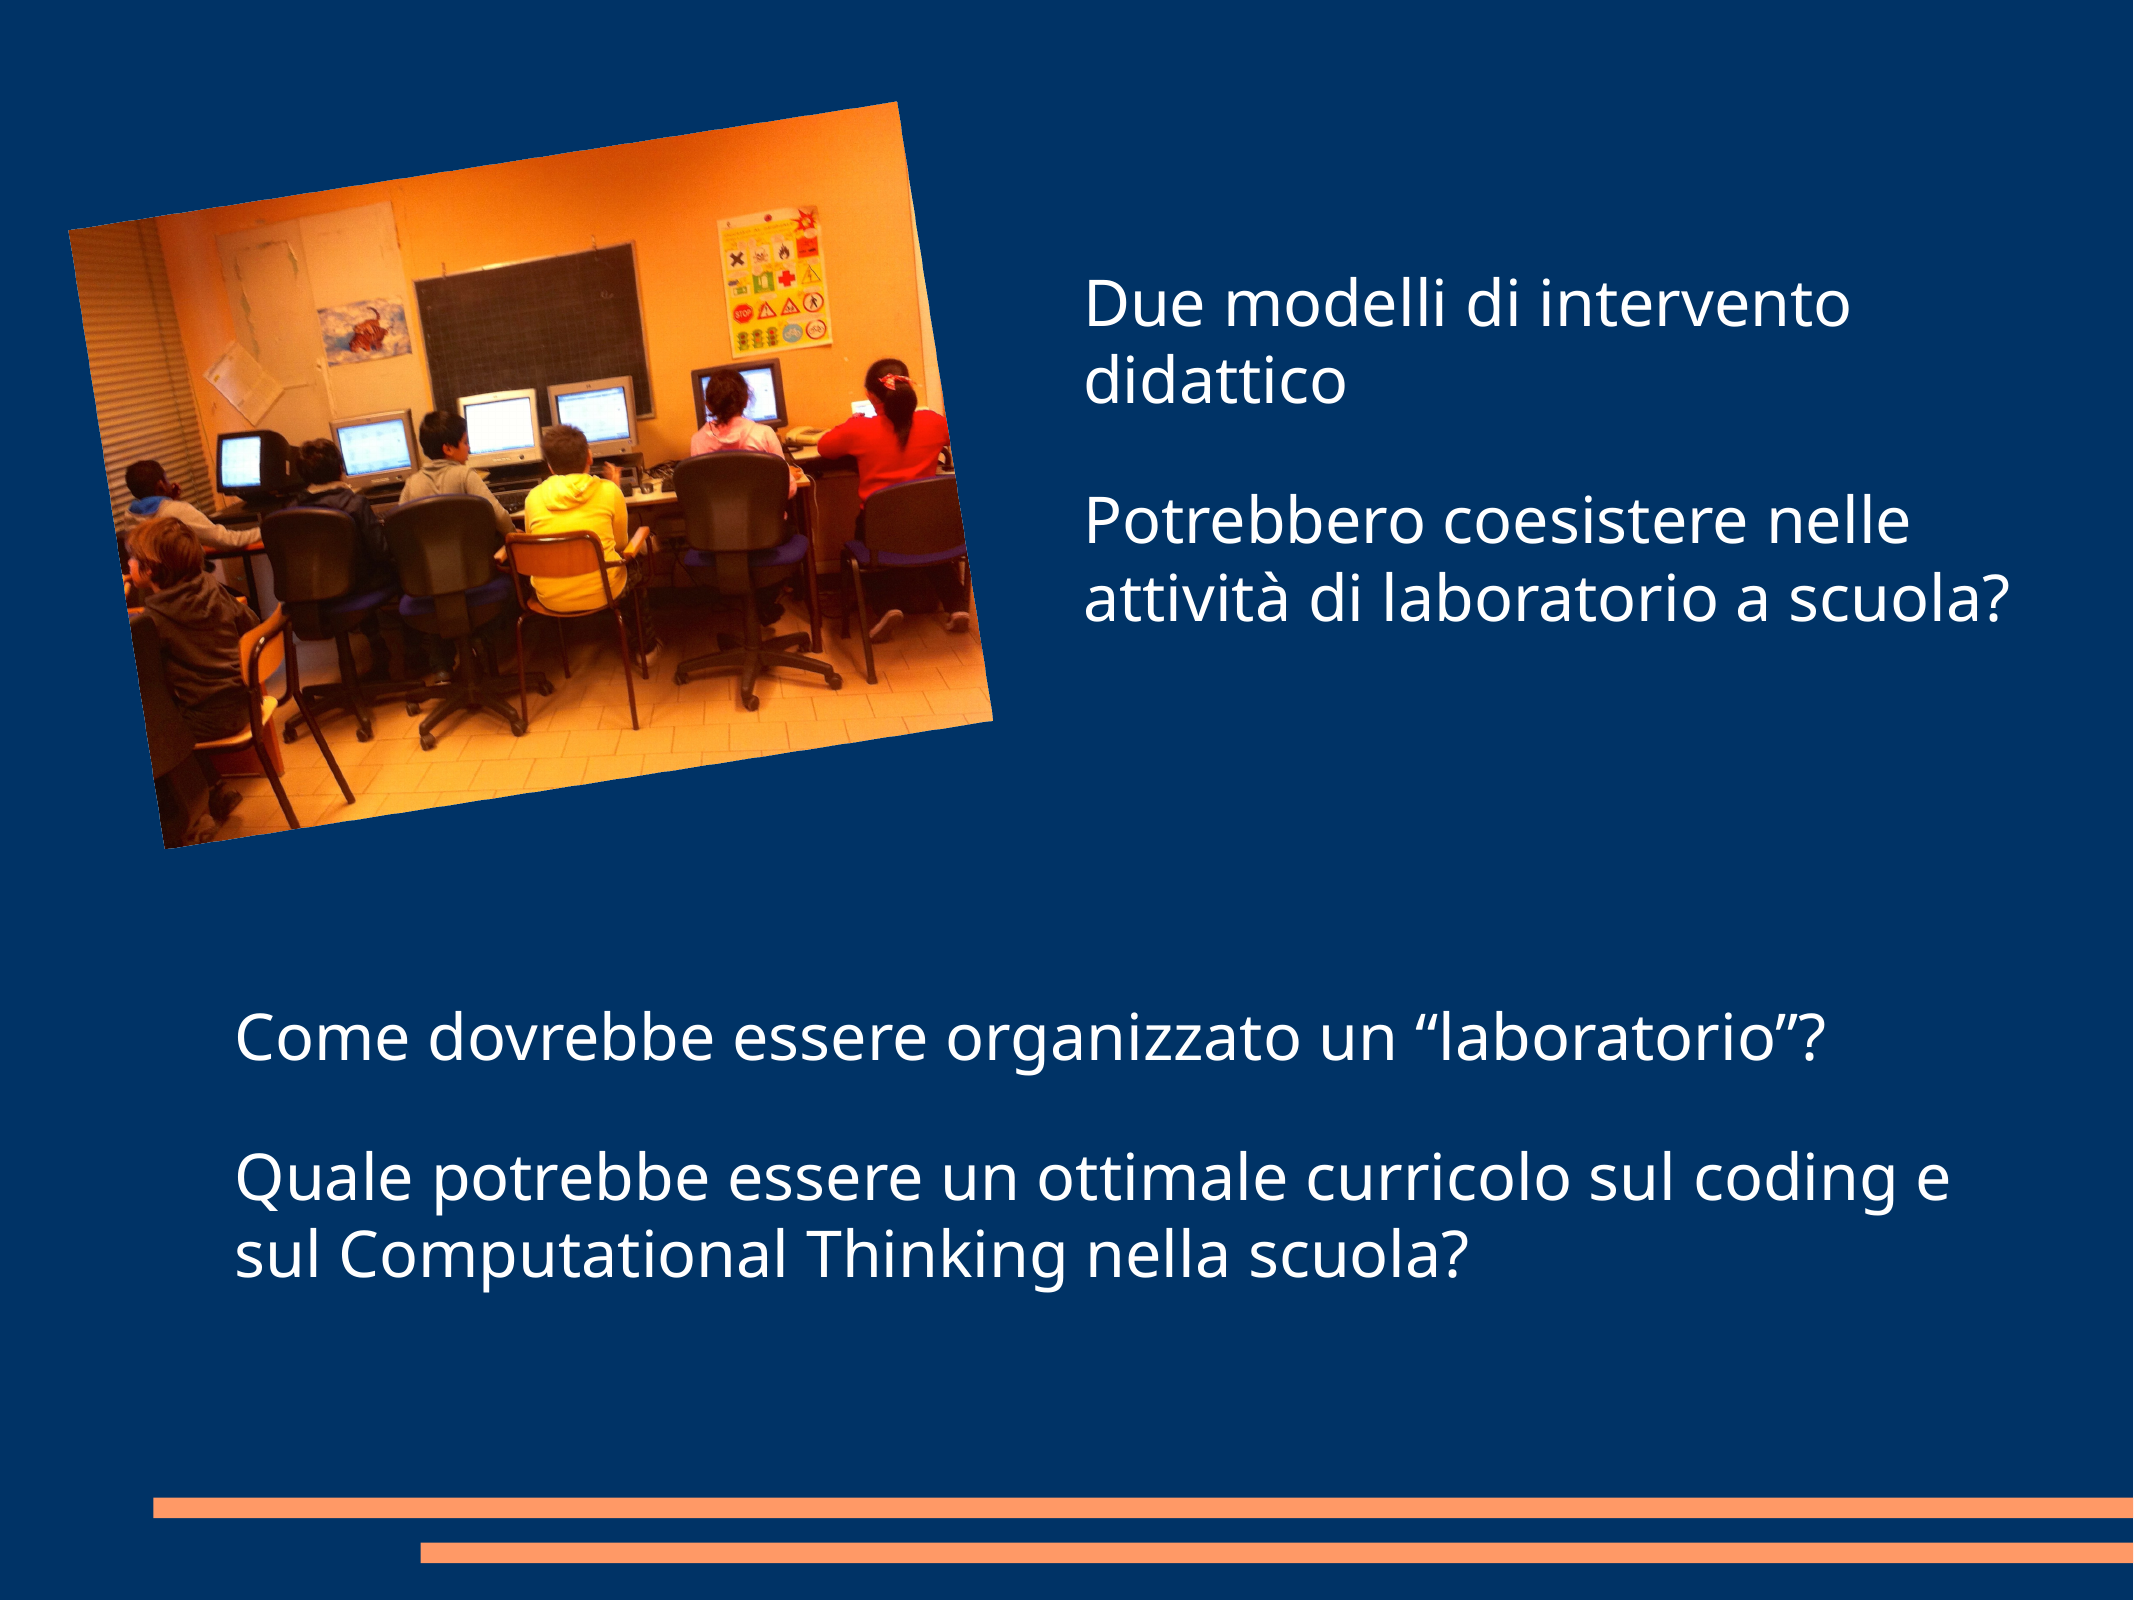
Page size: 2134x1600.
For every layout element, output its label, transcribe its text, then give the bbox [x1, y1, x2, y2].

text_box Due modelli di intervento didattico Potrebbero coesistere nelle attività di laboratorio a scuola? [1074, 253, 2110, 643]
text_box Come dovrebbe essere organizzato un “laboratorio”? Quale potrebbe essere un ottimale curricolo sul coding e sul Computational Thinking nella scuola? [226, 987, 1979, 1300]
picture [68, 101, 993, 849]
